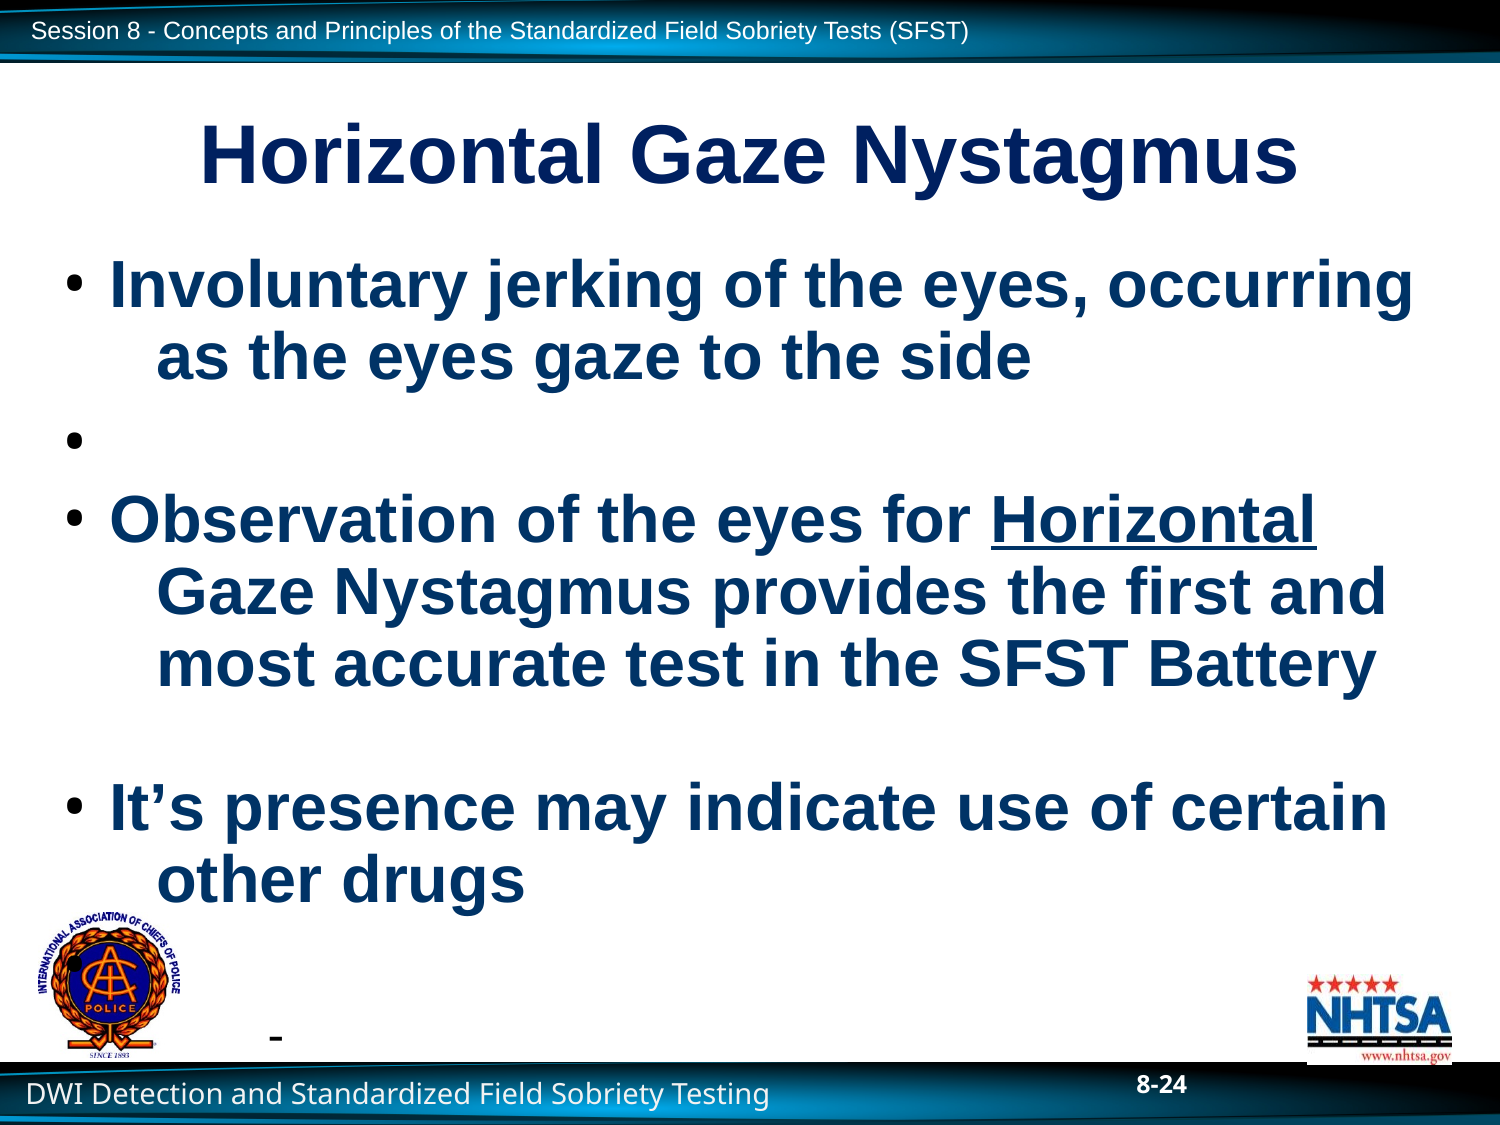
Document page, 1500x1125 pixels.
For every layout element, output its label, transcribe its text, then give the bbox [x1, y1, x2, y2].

title Horizontal Gaze Nystagmus [50, 87, 1451, 213]
list Involuntary jerking of the eyes, occurring as the eyes gaze to the side Observation of the eyes for Horizontal Gaze Nystagmus provides the first and most accurate test in the SFST Battery It’s presence may indicate use of certain other drugs [62, 249, 1458, 949]
slide_number 8-24 [1121, 1055, 1472, 1116]
